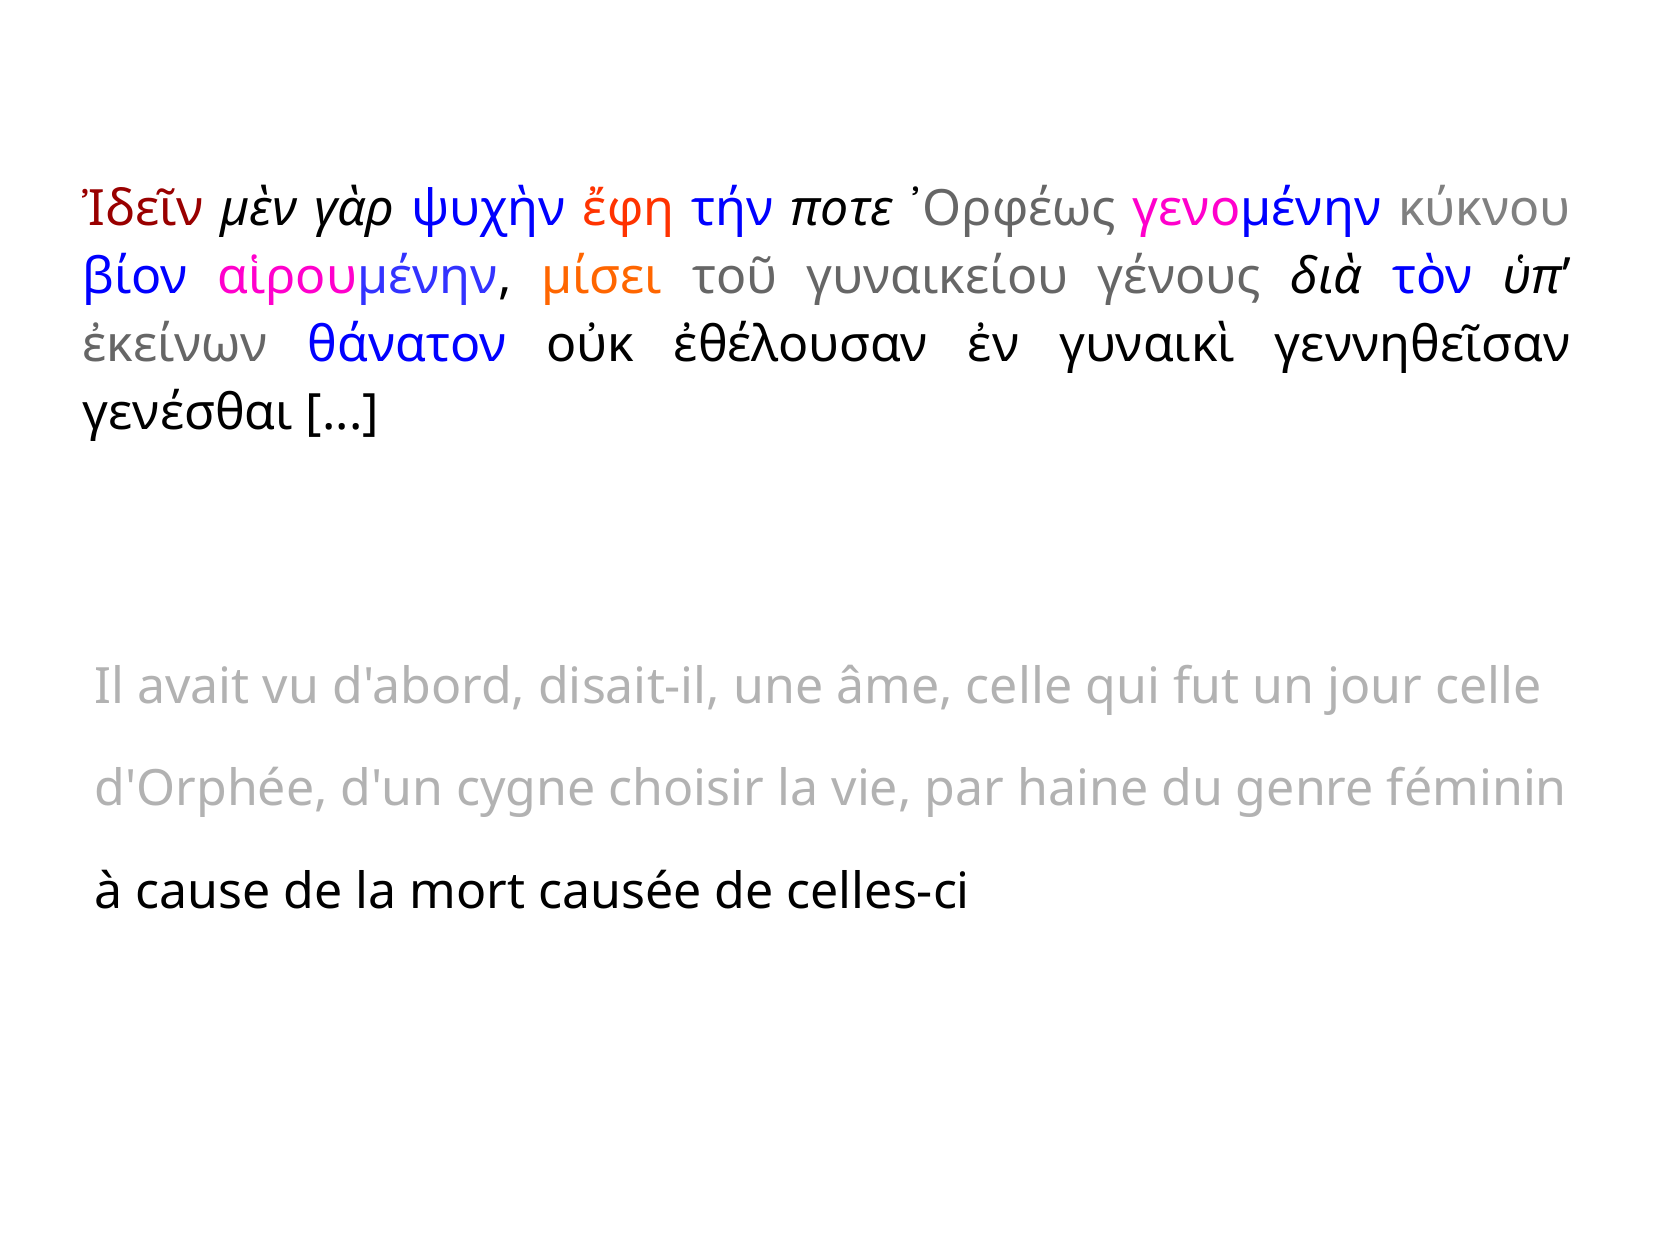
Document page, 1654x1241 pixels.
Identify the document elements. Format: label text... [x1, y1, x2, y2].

title Ἰδεῖν μὲν γὰρ ψυχὴν ἔφη τήν ποτε ᾿Ορφέως γενομένην κύκνου βίον αἱρουμένην, μίσει τοῦ γυναικείου γένους διὰ τὸν ὑπ’ ἐκείνων θάνατον οὐκ ἐθέλουσαν ἐν γυναικὶ γεννηθεῖσαν γενέσθαι [...] [82, 49, 1571, 567]
list Il avait vu d'abord, disait-il, une âme, celle qui fut un jour celle d'Orphée, d'un cygne choisir la vie, par haine du genre féminin à cause de la mort causée de celles-ci [94, 615, 1583, 1146]
